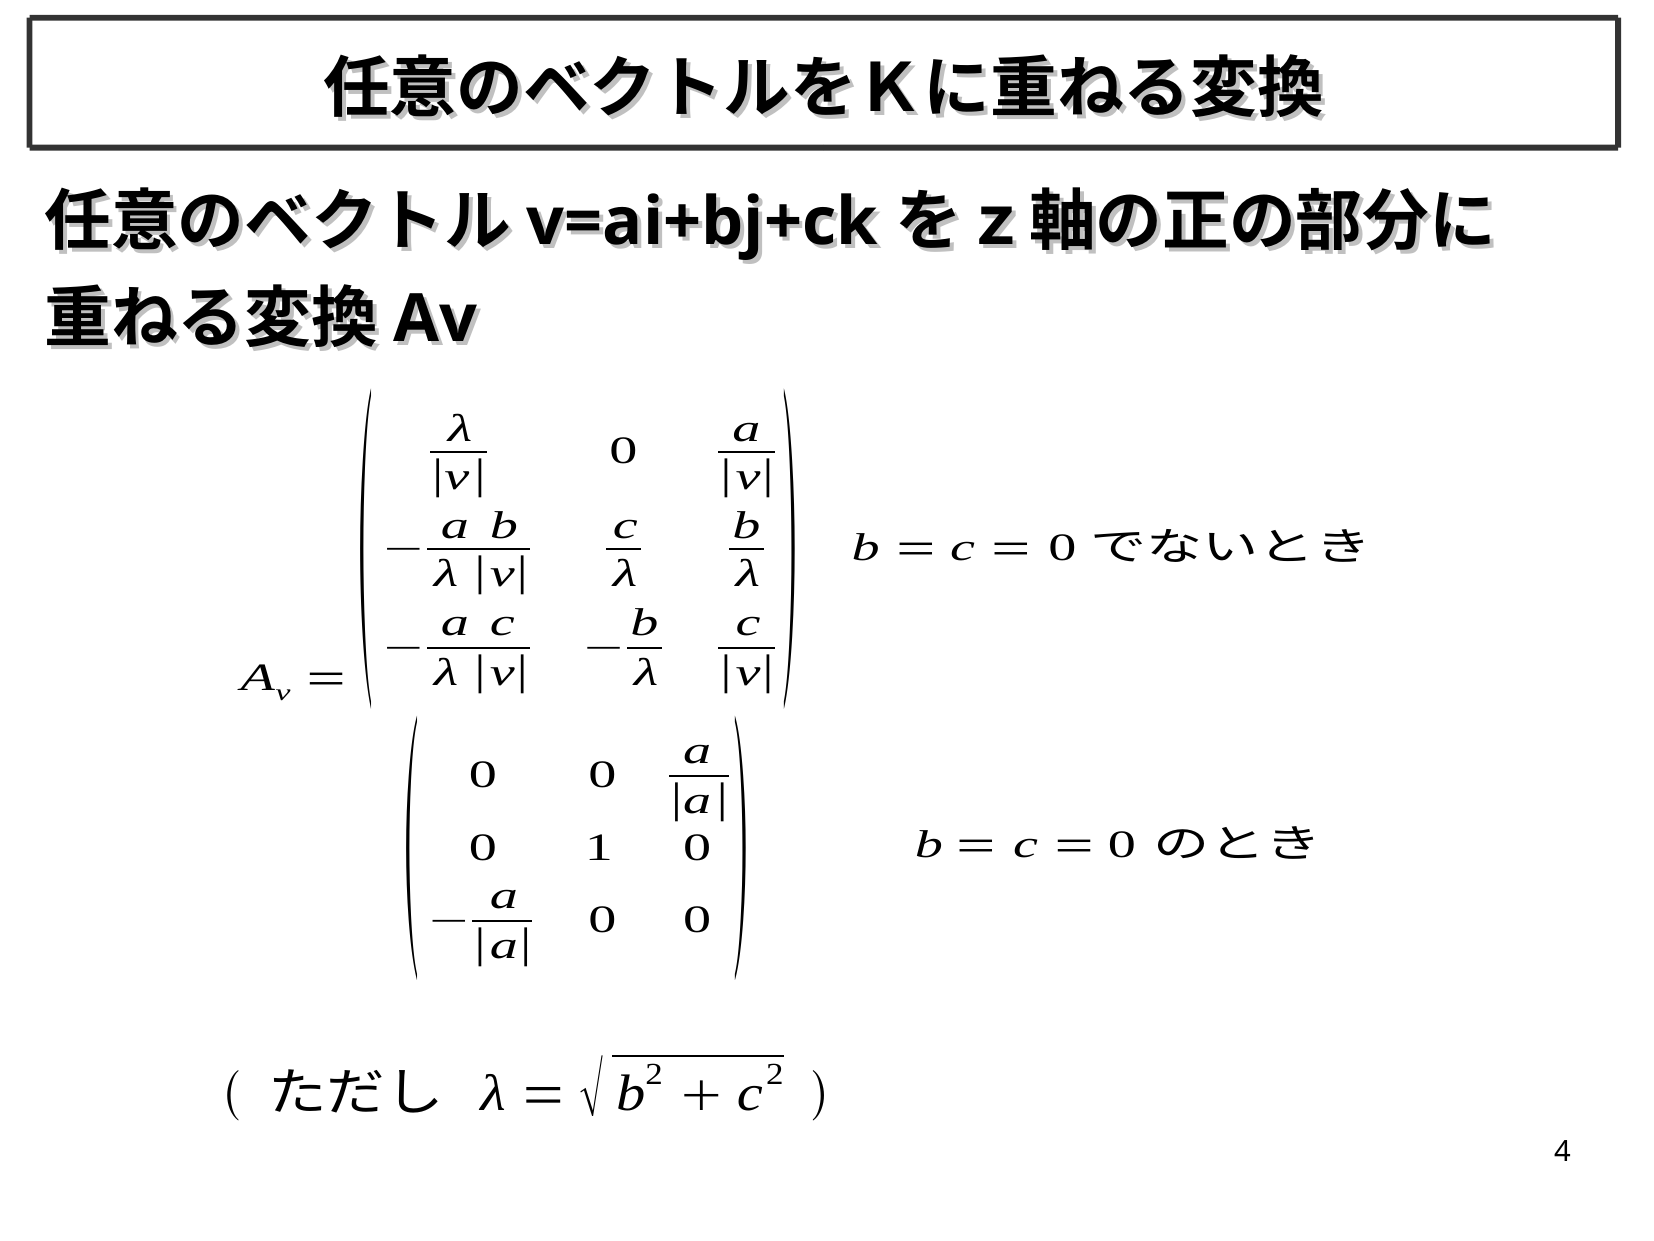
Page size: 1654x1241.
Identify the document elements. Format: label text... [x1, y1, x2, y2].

text_box 任意のベクトルをＫに重ねる変換 [29, 17, 1619, 148]
chart [198, 1052, 842, 1124]
chart [219, 383, 1386, 980]
text_box 任意のベクトル v=ai+bj+ck をｚ軸の正の部分に 重ねる変換 Av [29, 159, 1508, 322]
